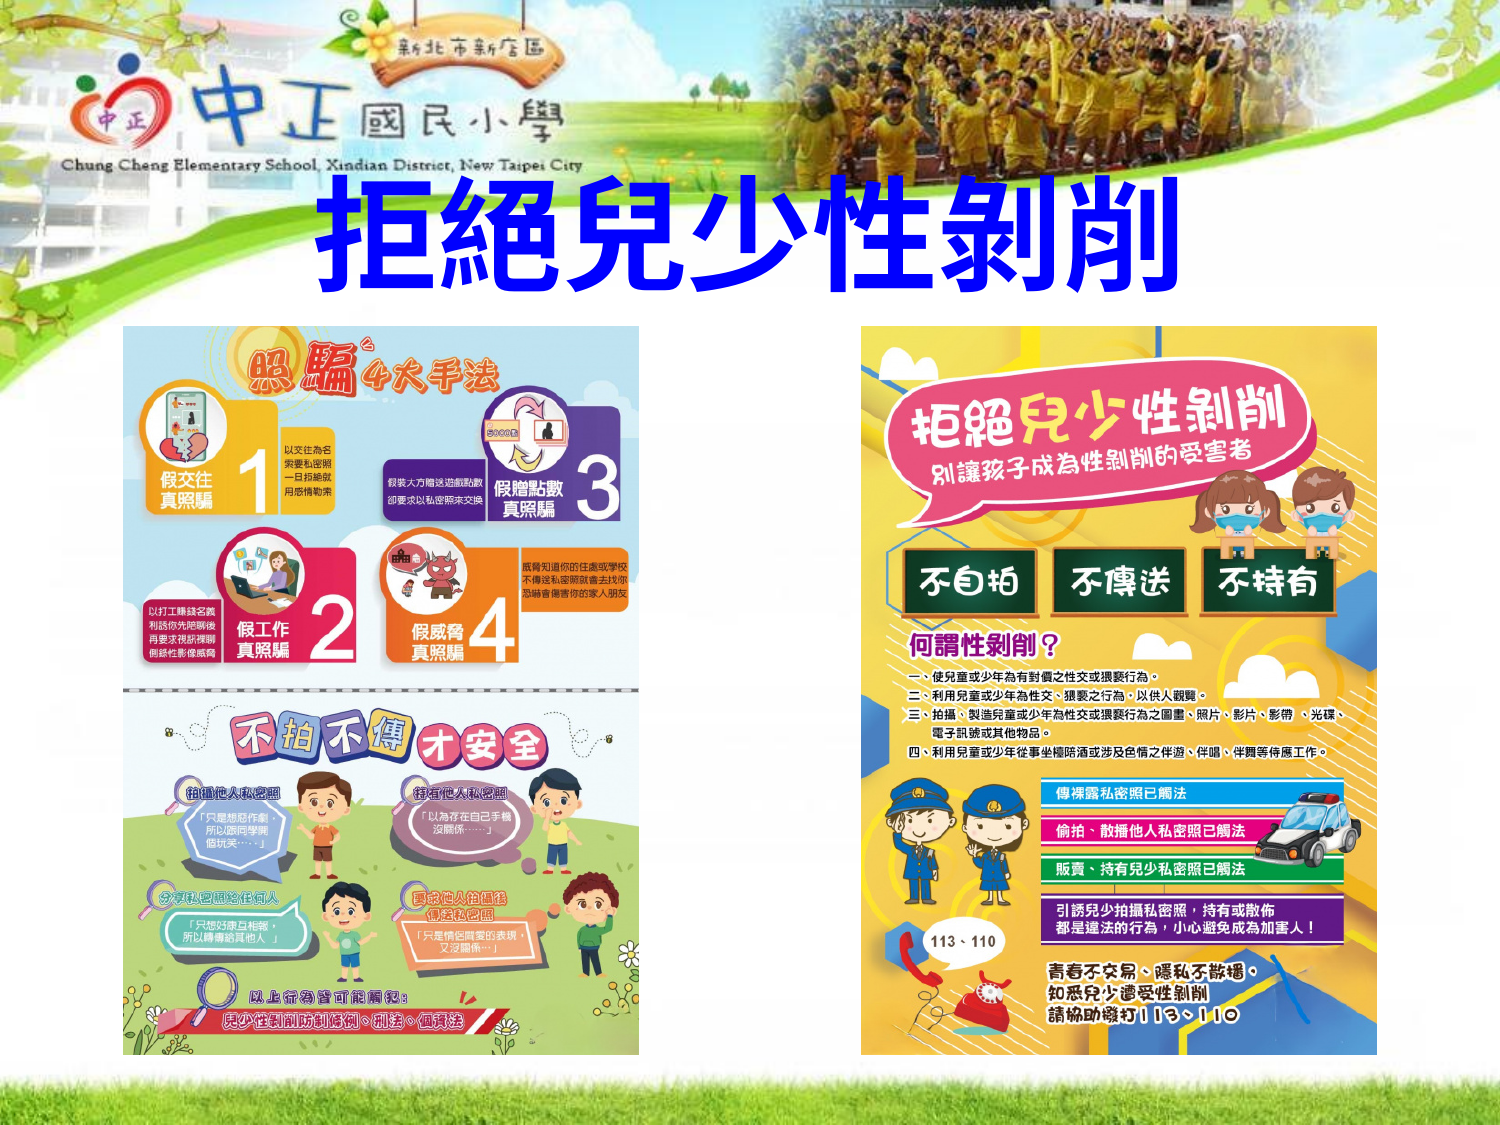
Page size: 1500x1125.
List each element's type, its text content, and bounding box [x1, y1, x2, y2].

picture [861, 326, 1377, 1055]
picture [123, 326, 639, 1055]
text_box 拒絕兒少性剝削 [293, 149, 1208, 337]
